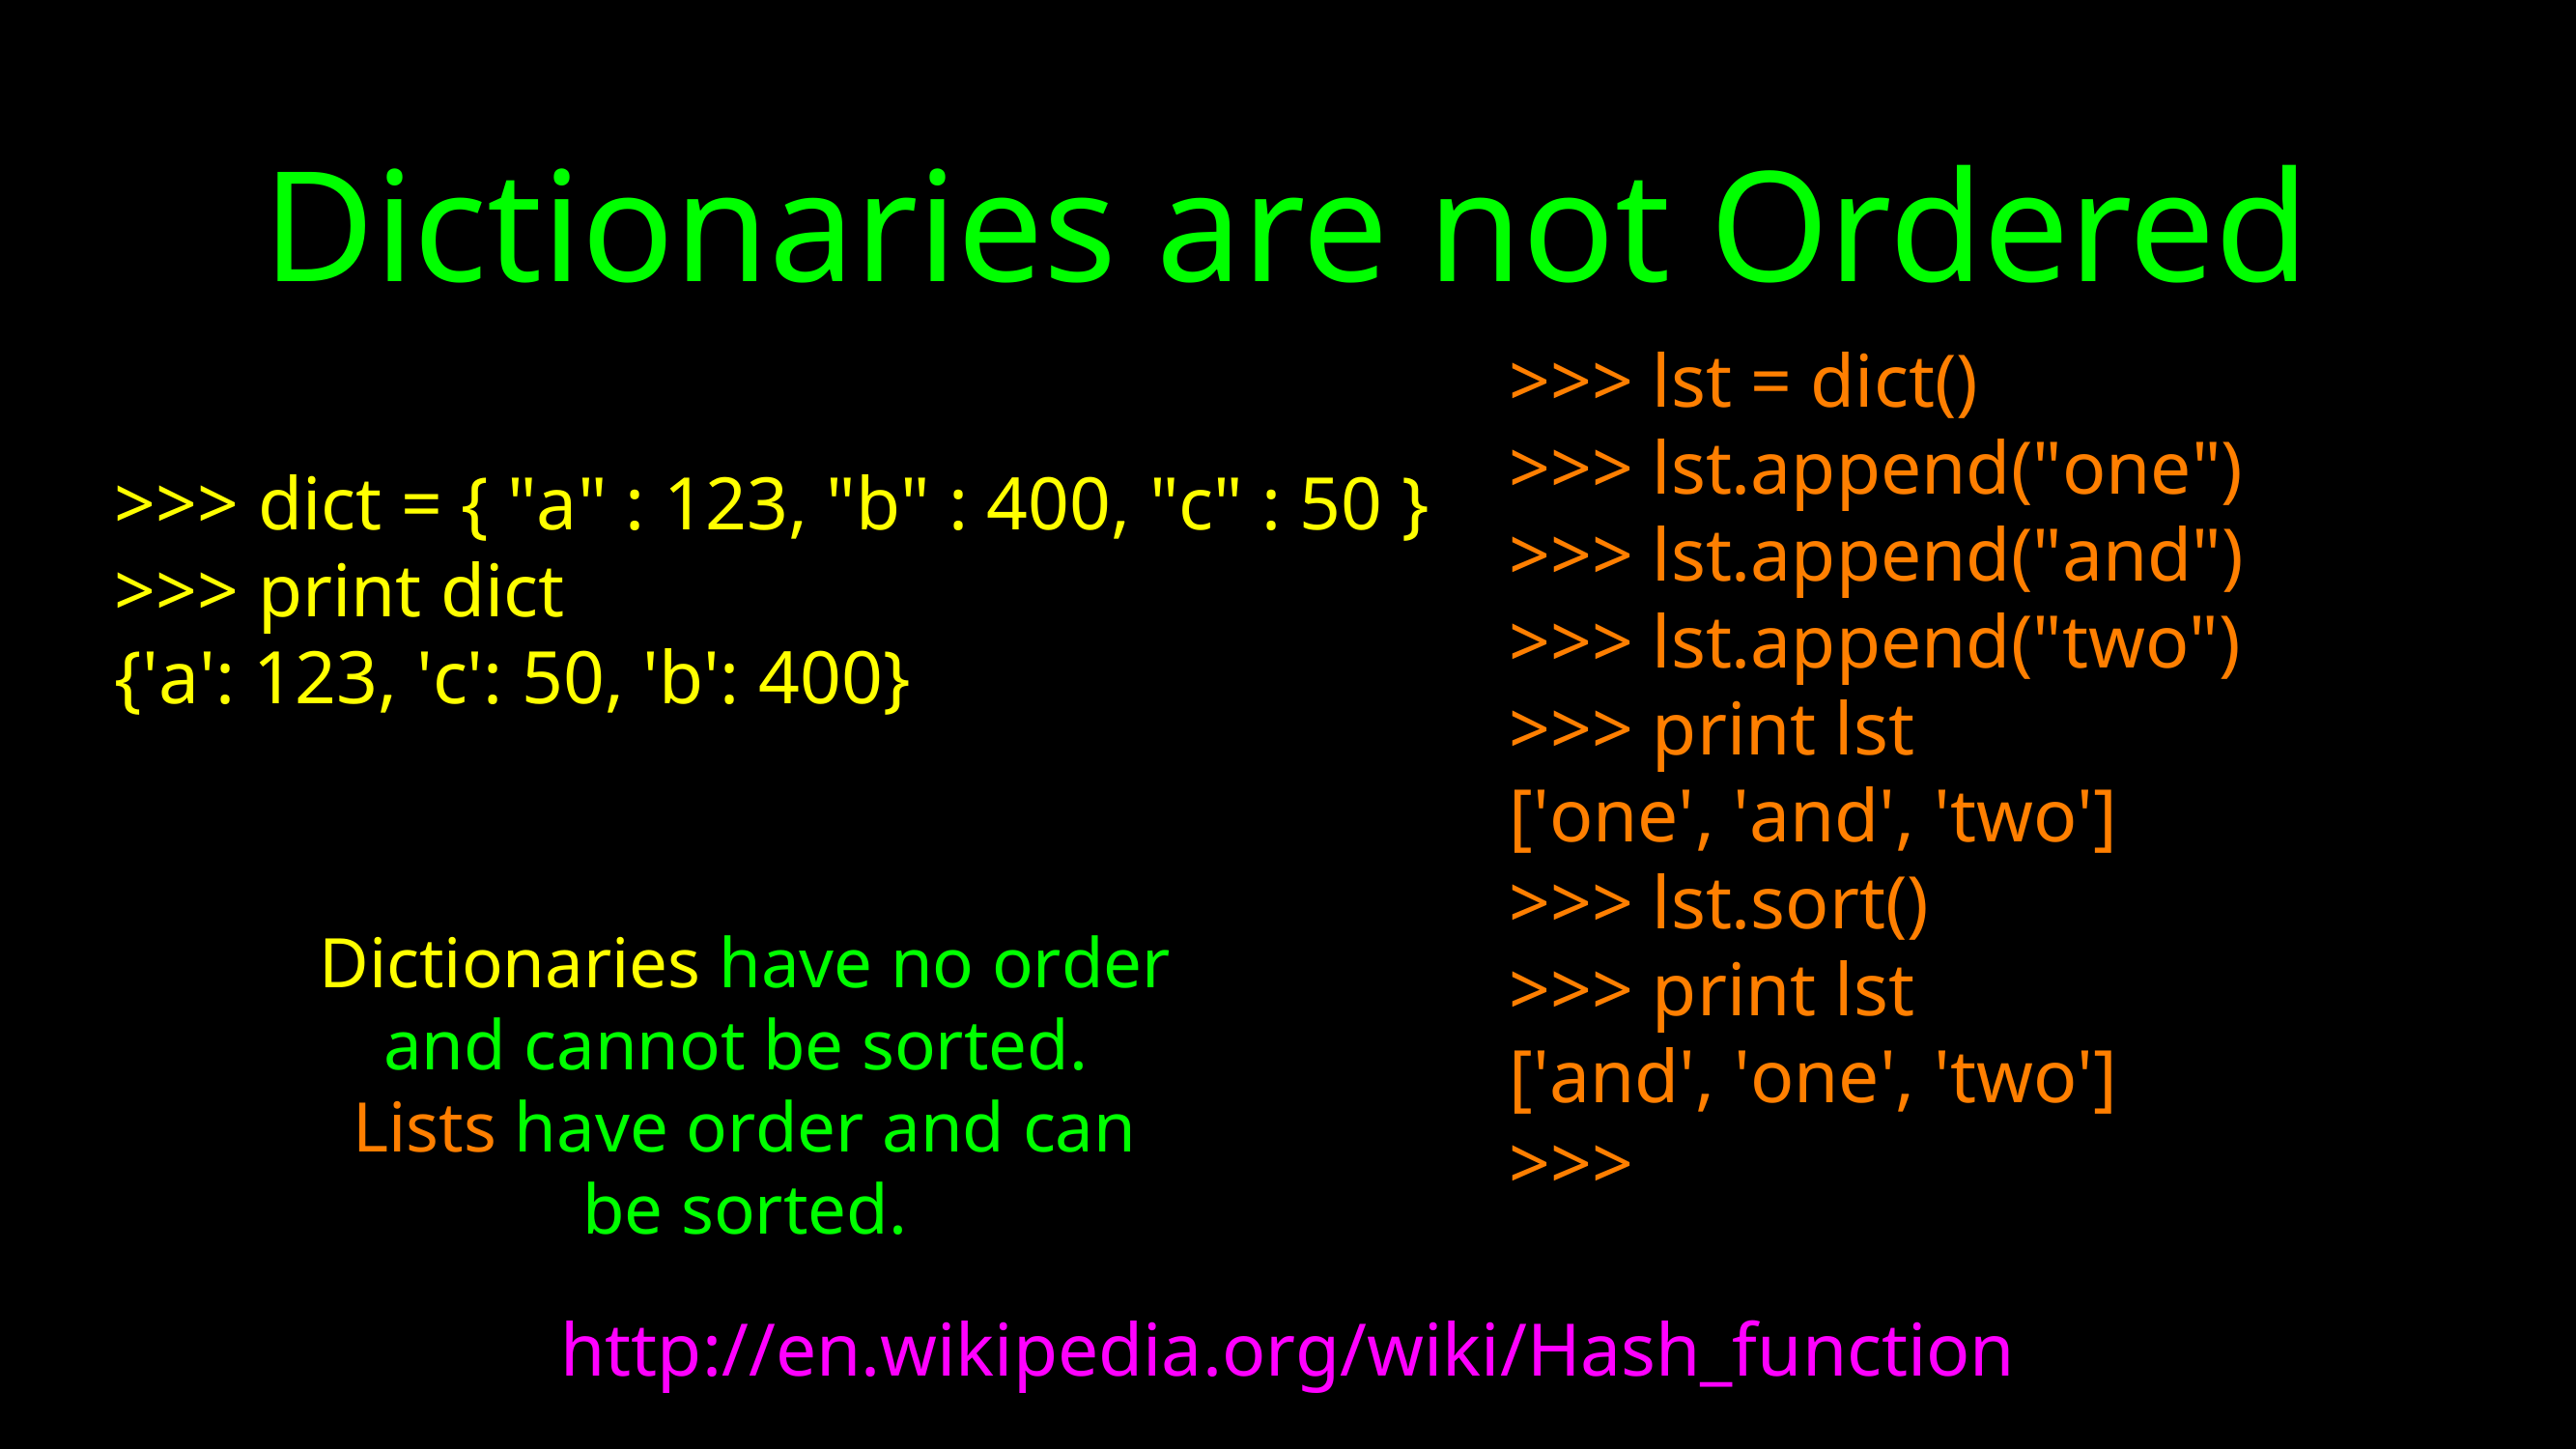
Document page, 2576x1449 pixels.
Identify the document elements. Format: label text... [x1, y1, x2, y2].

text_box http://en.wikipedia.org/wiki/Hash_function [560, 1303, 2016, 1391]
text_box >>> dict = { "a" : 123, "b" : 400, "c" : 50 } >>> print dict {'a': 123, 'c': 50, 'b': 400} [114, 457, 1431, 719]
title Dictionaries are not Ordered [183, 38, 2392, 403]
text_box >>> lst = dict() >>> lst.append("one") >>> lst.append("and") >>> lst.append("two") >>> print lst ['one', 'and', 'two'] >>> lst.sort() >>> print lst ['and', 'one', 'two'] >>> [1509, 351, 2288, 1275]
text_box Dictionaries have no order and cannot be sorted. Lists have order and can be sorted. [313, 910, 1177, 1258]
